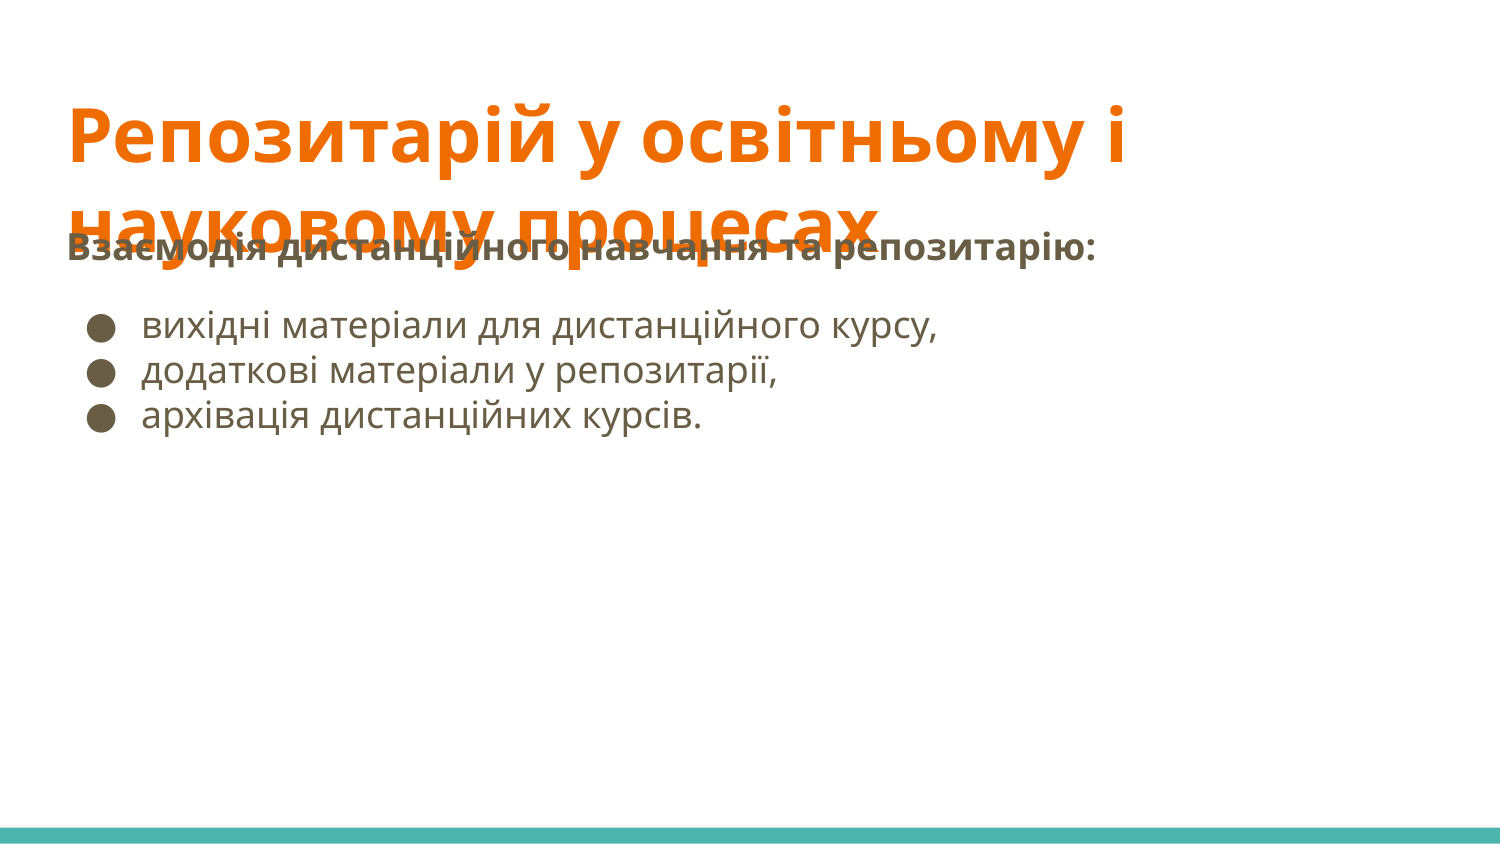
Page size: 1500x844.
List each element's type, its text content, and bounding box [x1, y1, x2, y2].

list Взаємодія дистанційного навчання та репозитарію: вихідні матеріали для дистанційного курсу, додаткові матеріали у репозитарії, архівація дистанційних курсів. [51, 207, 1449, 750]
title Репозитарій у освітньому і науковому процесах [51, 72, 1449, 189]
